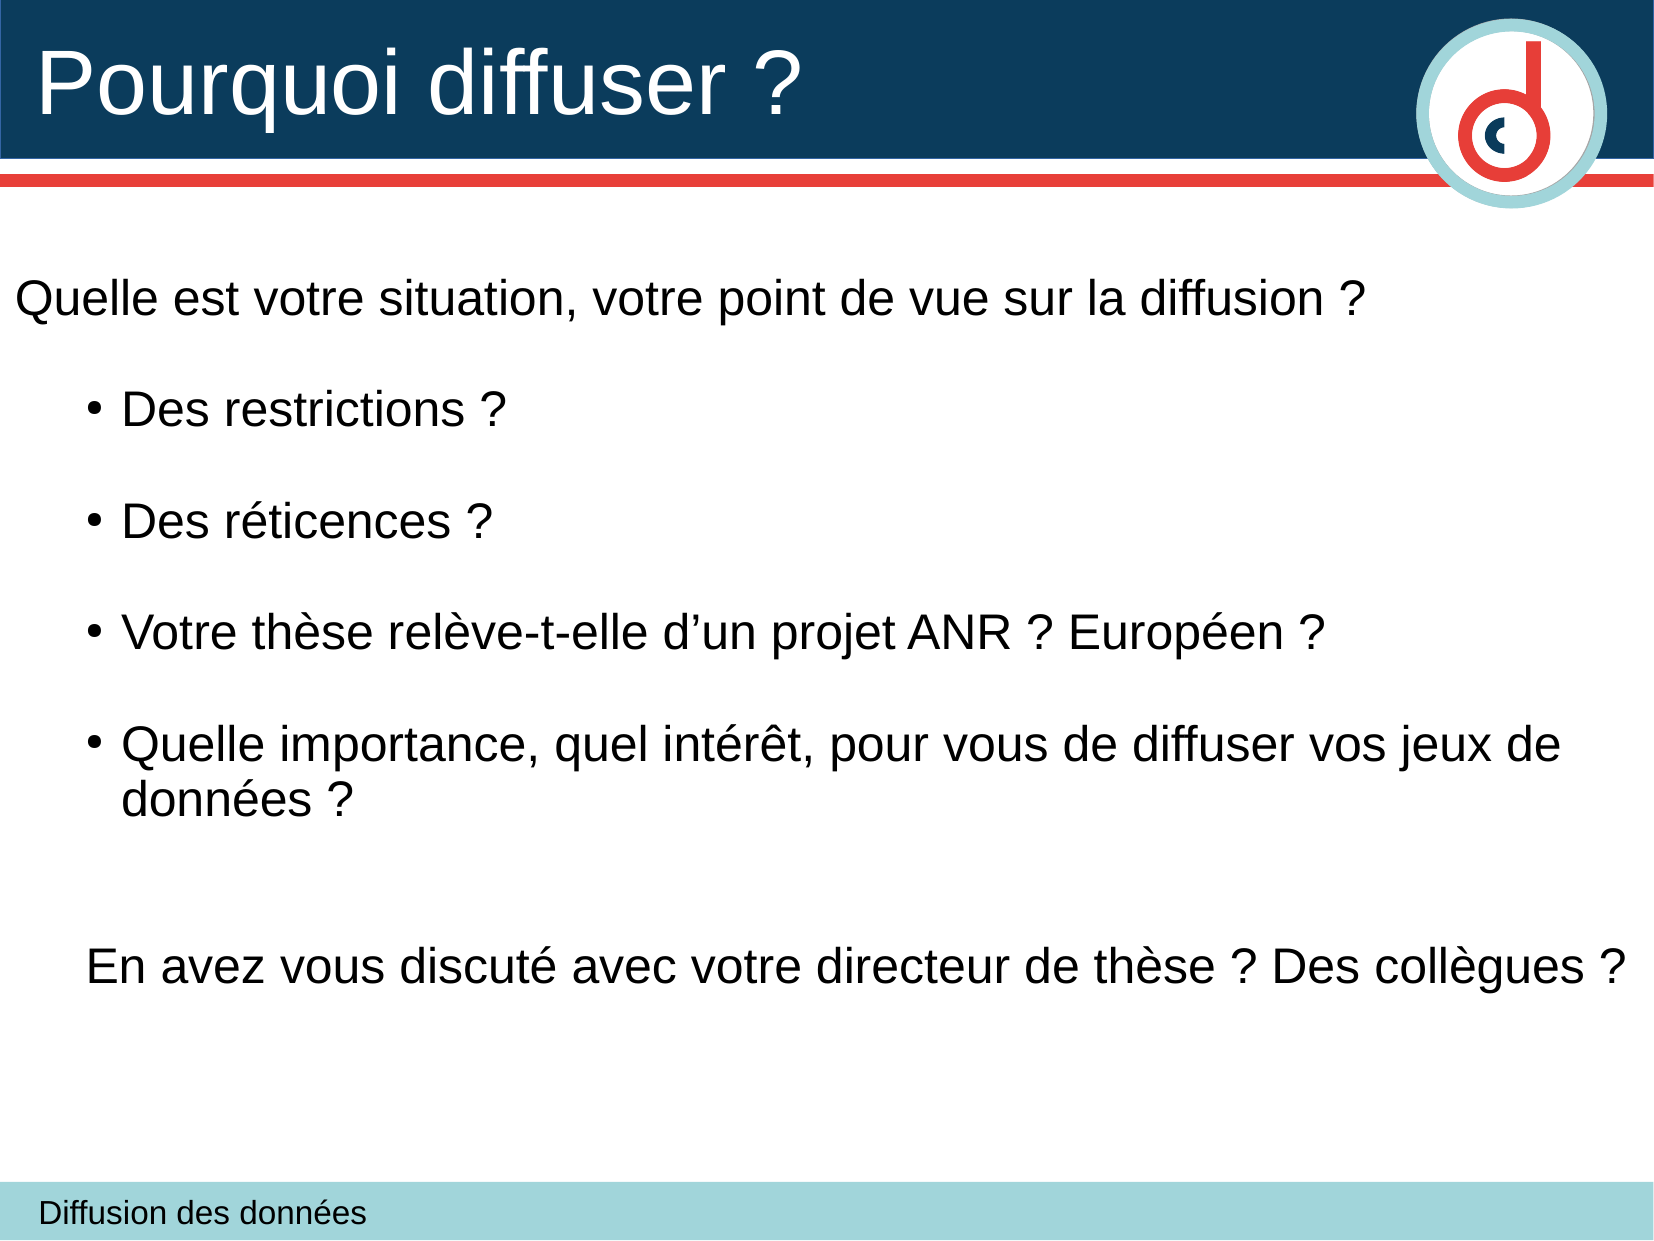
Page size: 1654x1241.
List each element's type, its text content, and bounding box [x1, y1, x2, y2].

text_box Quelle est votre situation, votre point de vue sur la diffusion ? Des restrictions ? Des réticences ? Votre thèse relève-t-elle d’un projet ANR ? Européen ? Quelle importance, quel intérêt, pour vous de diffuser vos jeux de données ? En avez vous discuté avec votre directeur de thèse ? Des collègues ? [0, 206, 1654, 1002]
text_box Diffusion des données [23, 1187, 621, 1241]
title Pourquoi diffuser ? [35, 11, 1430, 159]
